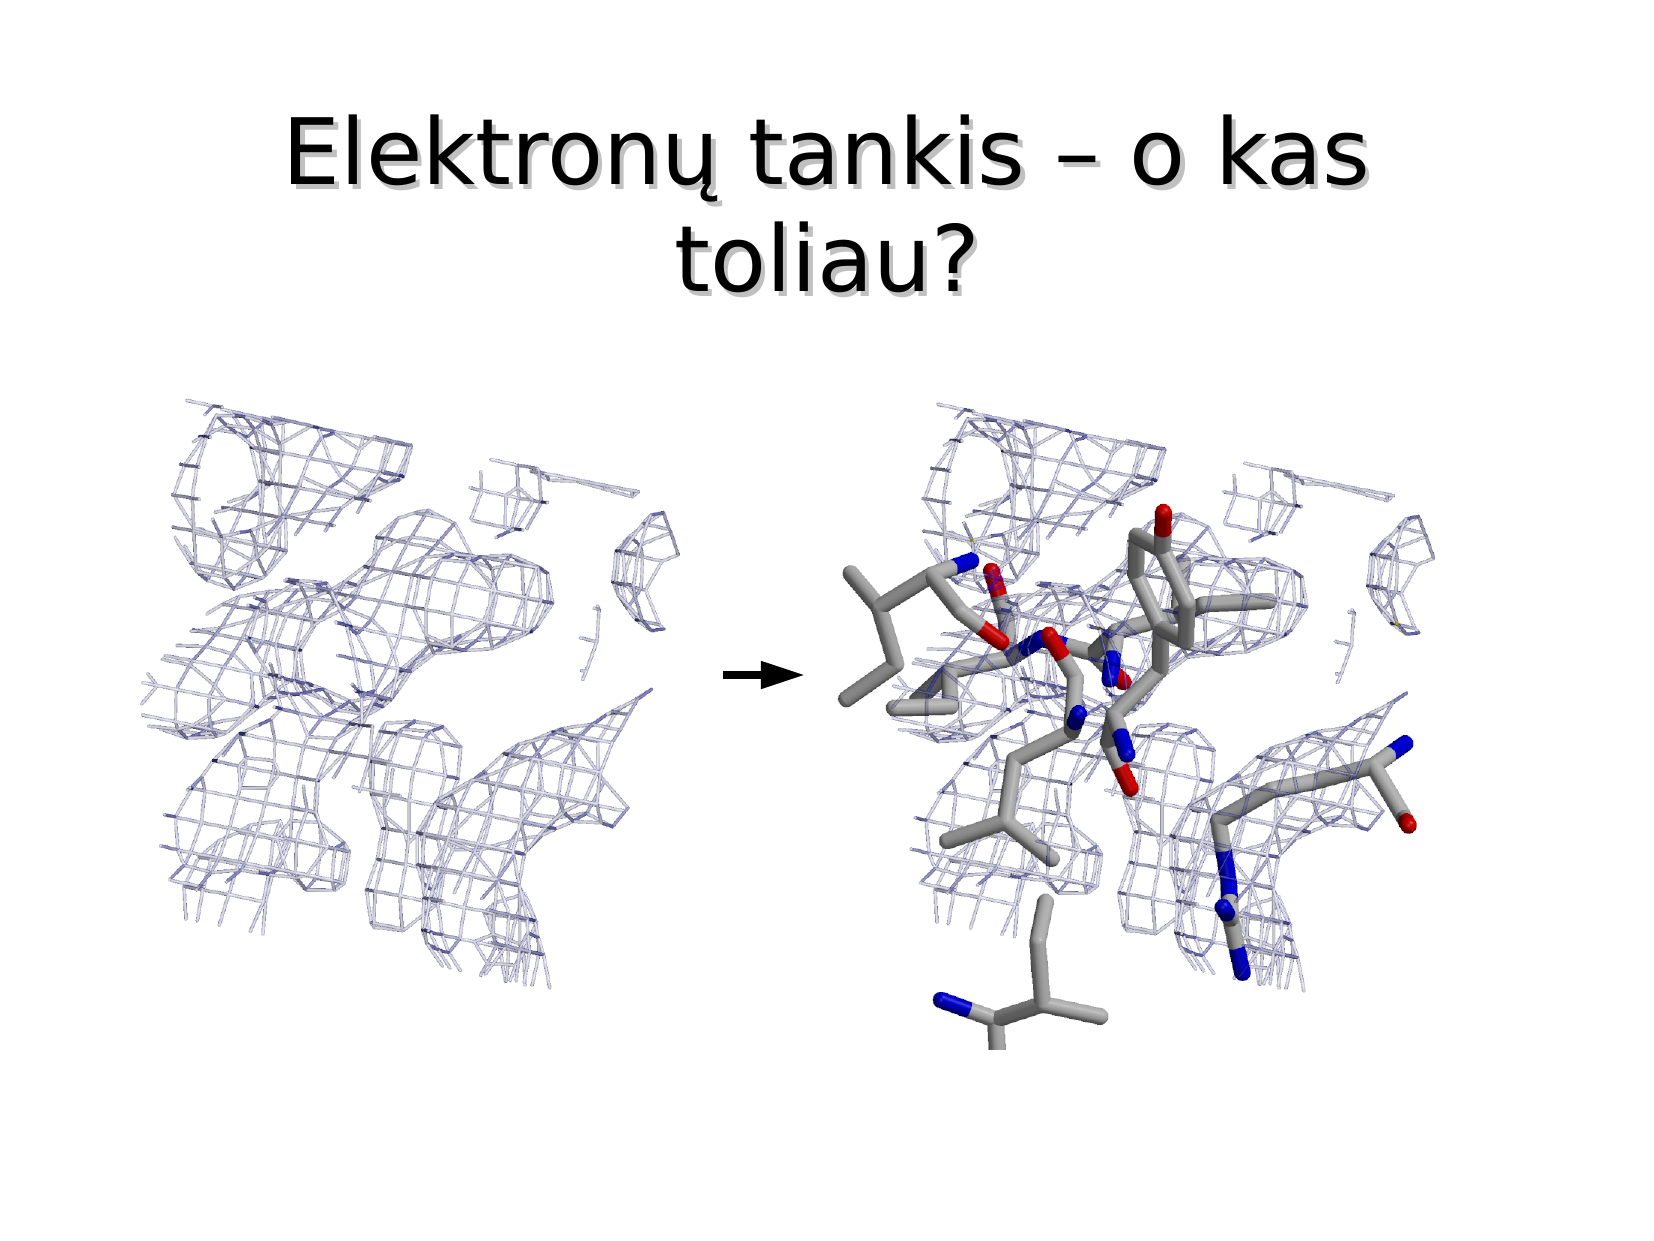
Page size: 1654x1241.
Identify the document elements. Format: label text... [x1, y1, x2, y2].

picture [825, 375, 1501, 1051]
picture [75, 371, 745, 1047]
title Elektronų tankis – o kas toliau? [121, 99, 1534, 314]
